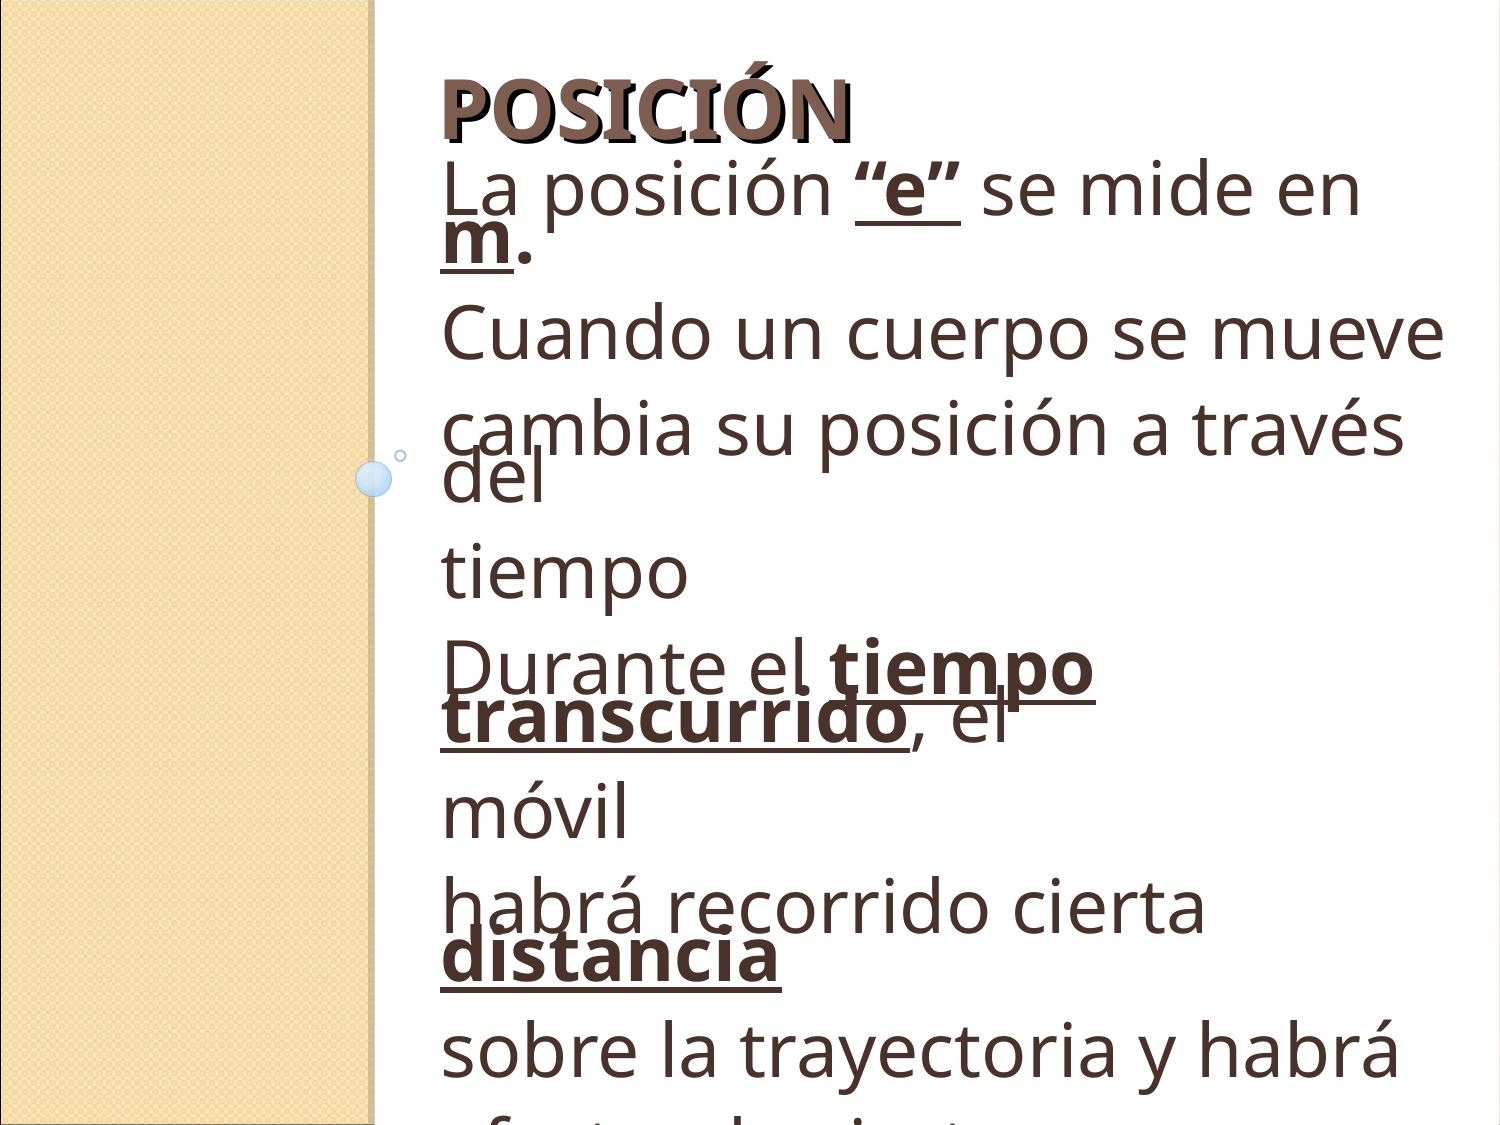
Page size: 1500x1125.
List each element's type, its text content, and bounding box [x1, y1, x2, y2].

picture [0, 0, 393, 1125]
title POSICIÓN [422, 54, 1473, 174]
list La posición “e” se mide en m. Cuando un cuerpo se mueve cambia su posición a través del tiempo Durante el tiempo transcurrido, el móvil habrá recorrido cierta distancia sobre la trayectoria y habrá efectuado cierto desplazamiento. [422, 174, 1473, 1071]
